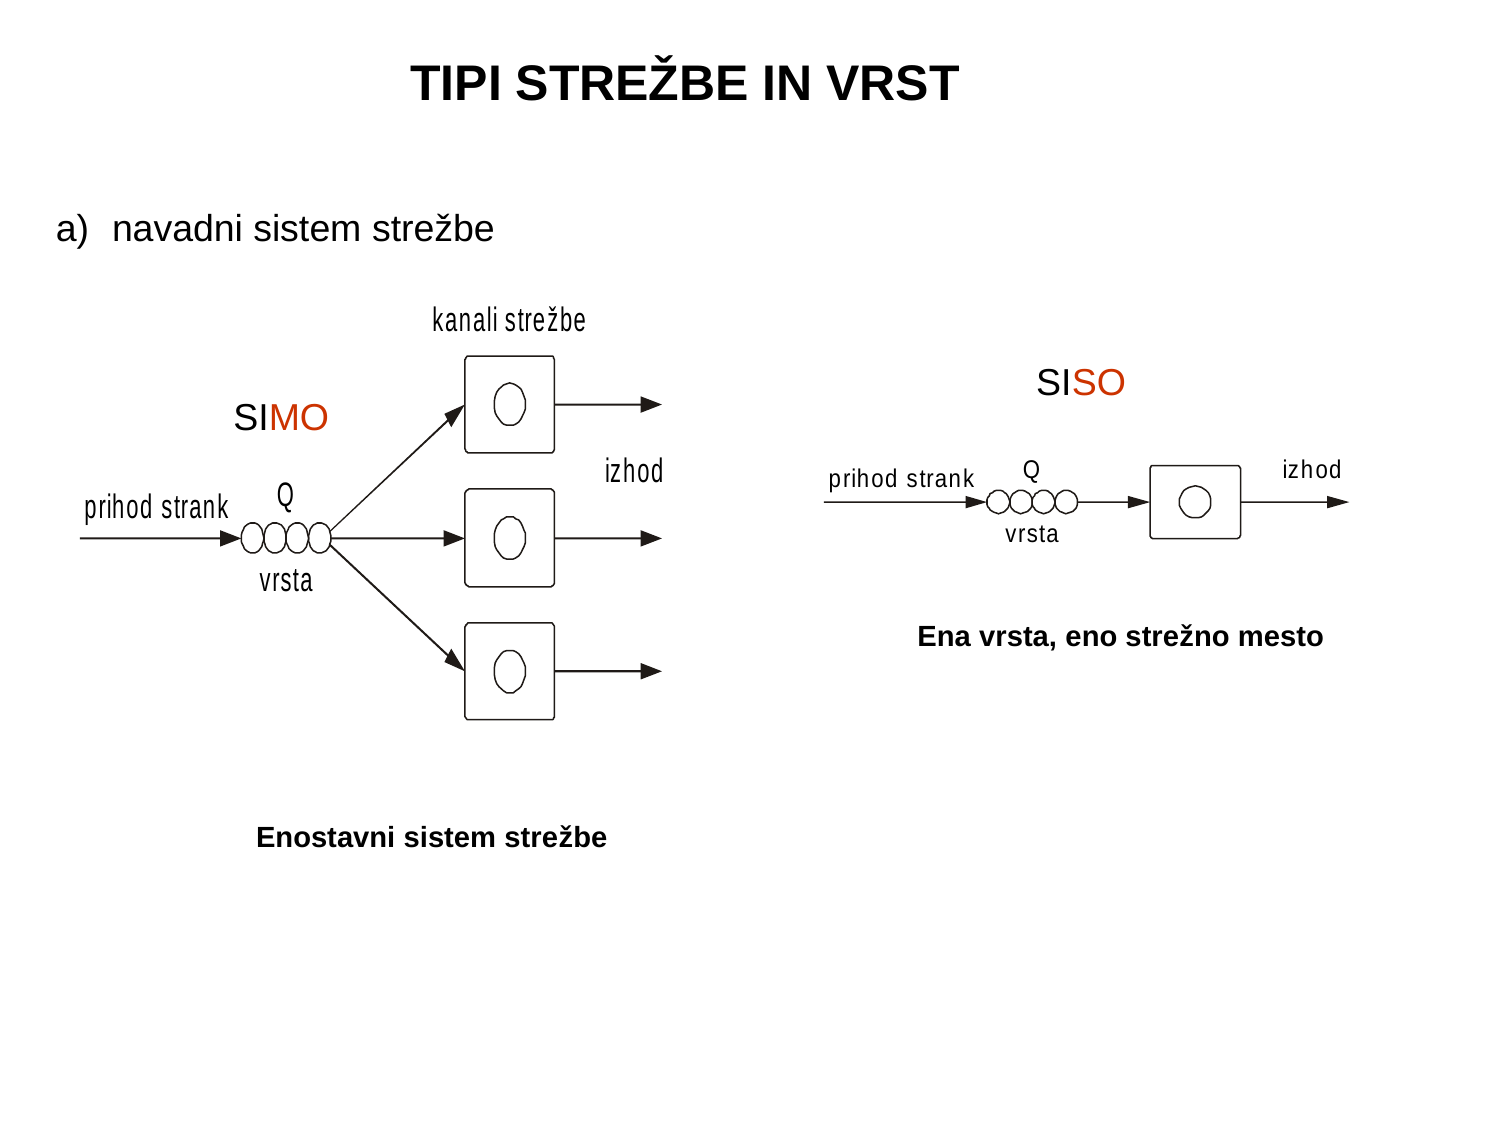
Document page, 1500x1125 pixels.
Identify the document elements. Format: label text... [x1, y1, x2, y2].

text_box navadni sistem strežbe [41, 196, 762, 257]
text_box SIMO [218, 385, 349, 446]
text_box Enostavni sistem strežbe [241, 810, 623, 861]
text_box Ena vrsta, eno strežno mesto [902, 609, 1339, 660]
picture [820, 456, 1353, 547]
picture [76, 302, 668, 726]
text_box SISO [1021, 349, 1152, 411]
text_box TIPI STREŽBE IN VRST [395, 42, 1353, 119]
